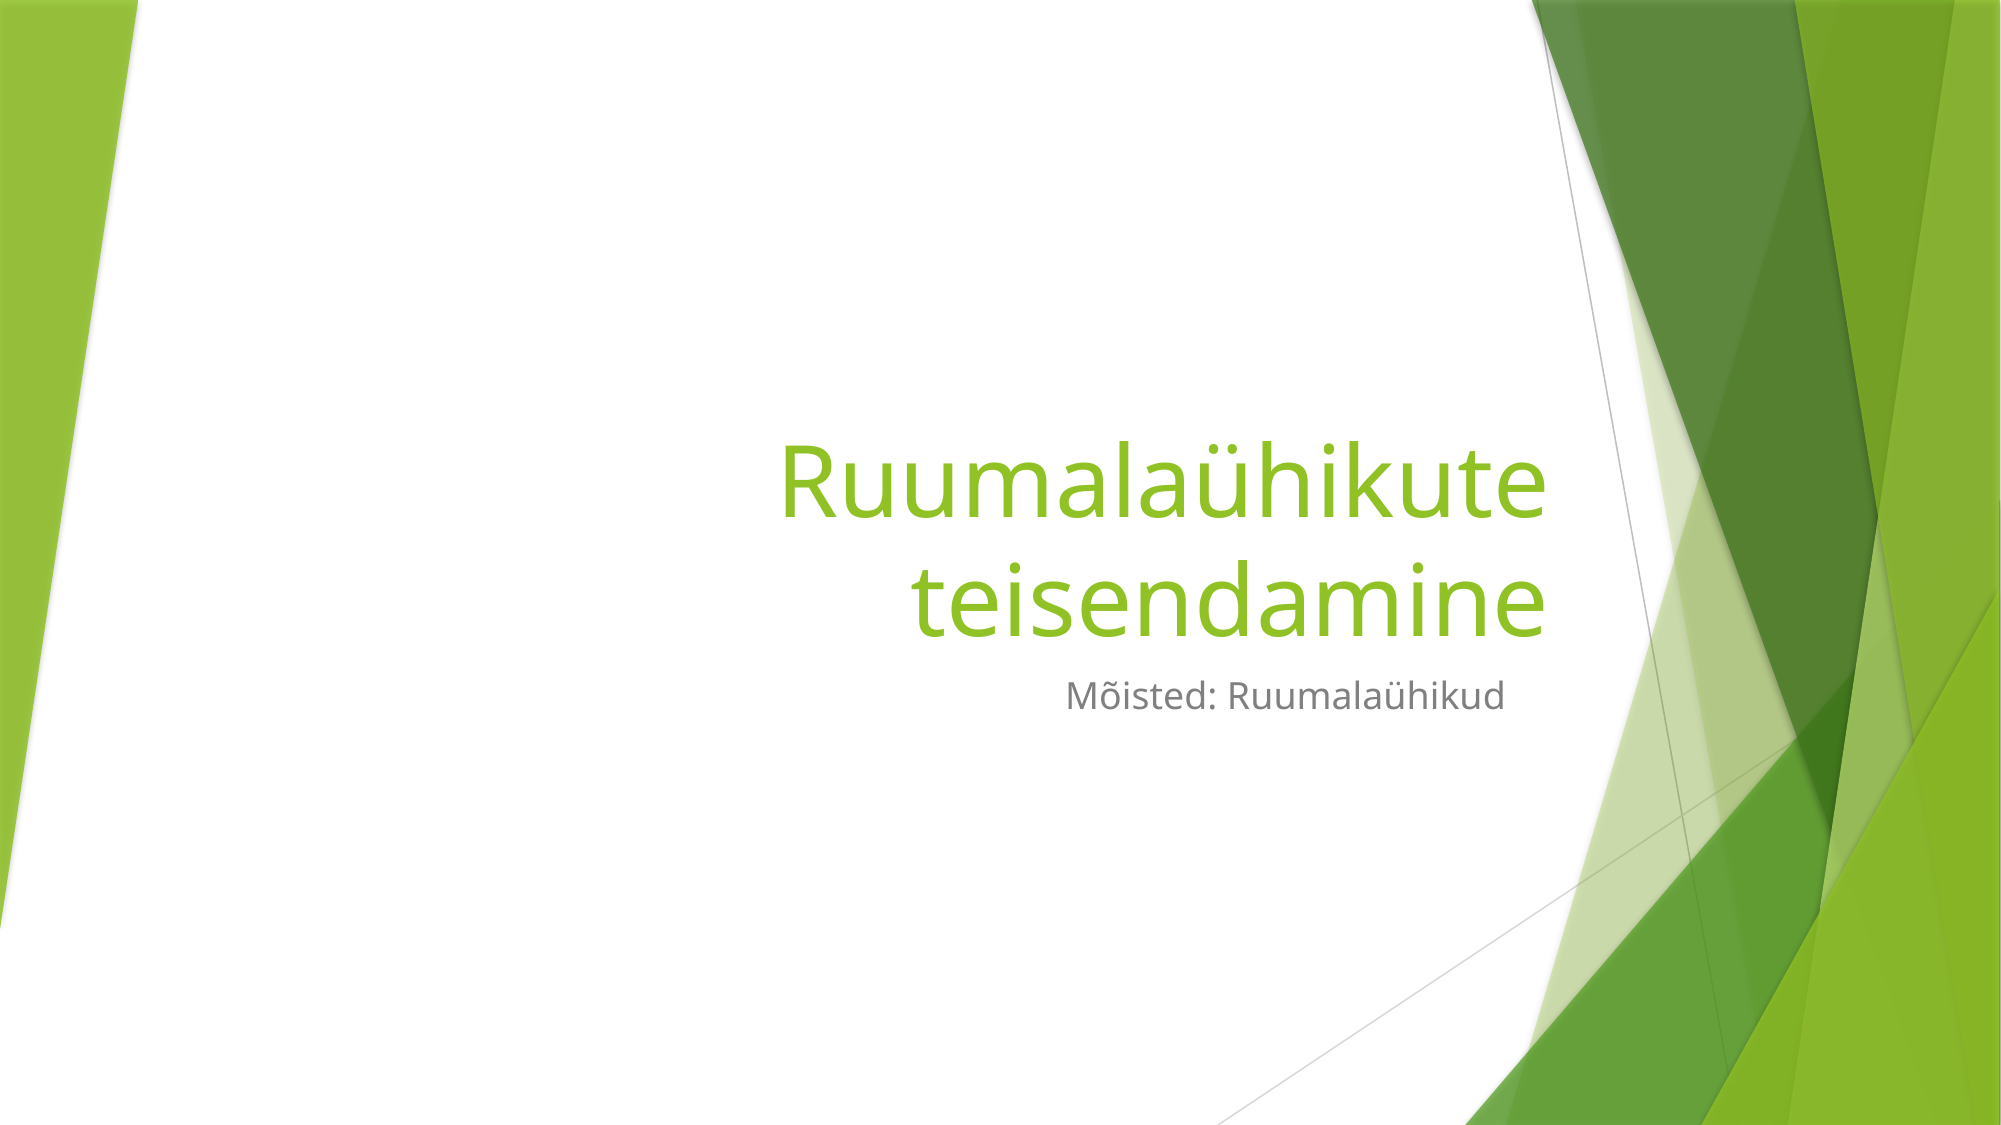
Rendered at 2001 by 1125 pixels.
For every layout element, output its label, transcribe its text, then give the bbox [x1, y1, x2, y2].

subtitle Mõisted: Ruumalaühikud [247, 664, 1522, 845]
title Ruumalaühikute teisendamine [247, 394, 1565, 665]
